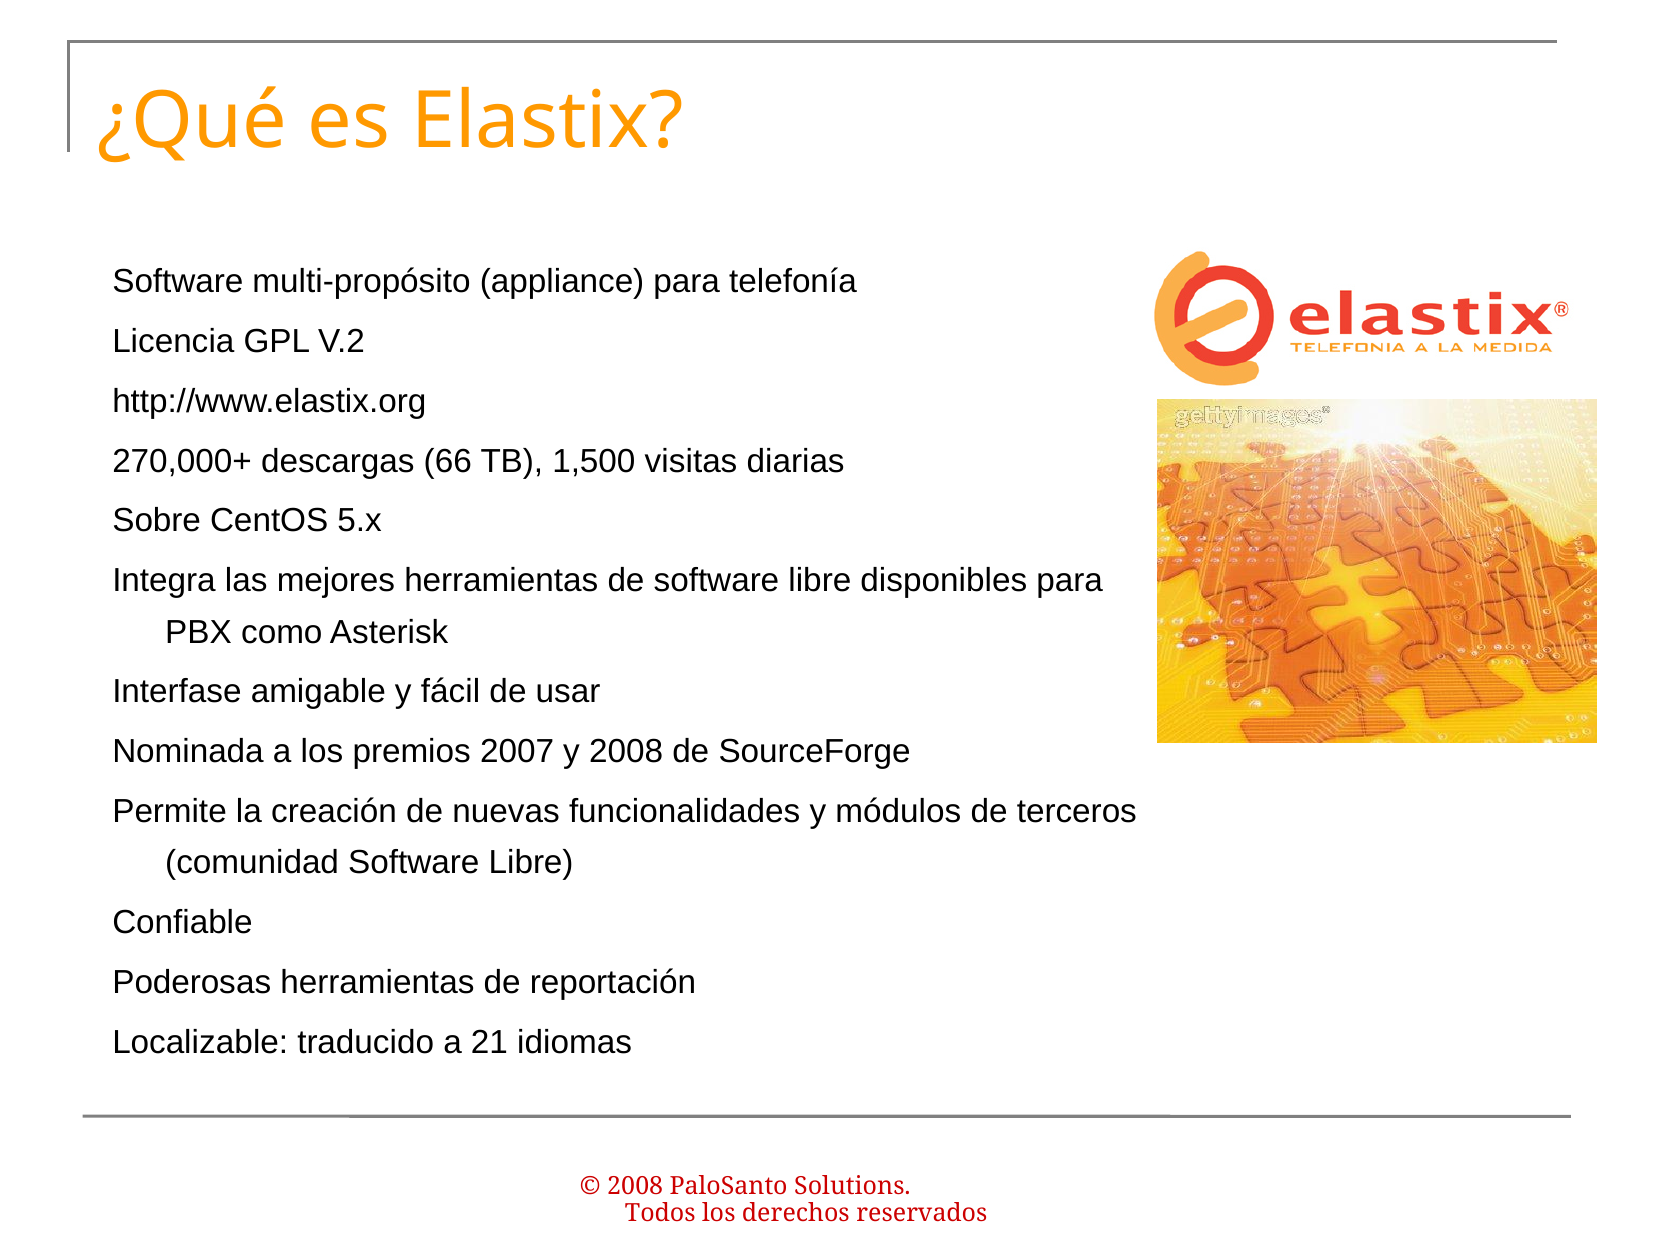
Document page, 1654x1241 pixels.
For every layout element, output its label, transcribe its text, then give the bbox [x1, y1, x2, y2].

text_box Software multi-propósito (appliance) para telefonía Licencia GPL V.2 http://www.elastix.org 270,000+ descargas (66 TB), 1,500 visitas diarias Sobre CentOS 5.x Integra las mejores herramientas de software libre disponibles para PBX como Asterisk Interfase amigable y fácil de usar Nominada a los premios 2007 y 2008 de SourceForge Permite la creación de nuevas funcionalidades y módulos de terceros (comunidad Software Libre) Confiable Poderosas herramientas de reportación Localizable: traducido a 21 idiomas [97, 240, 1159, 1068]
title ¿Qué es Elastix? [82, 55, 1568, 196]
picture [1159, 399, 1597, 743]
picture [1159, 247, 1599, 394]
